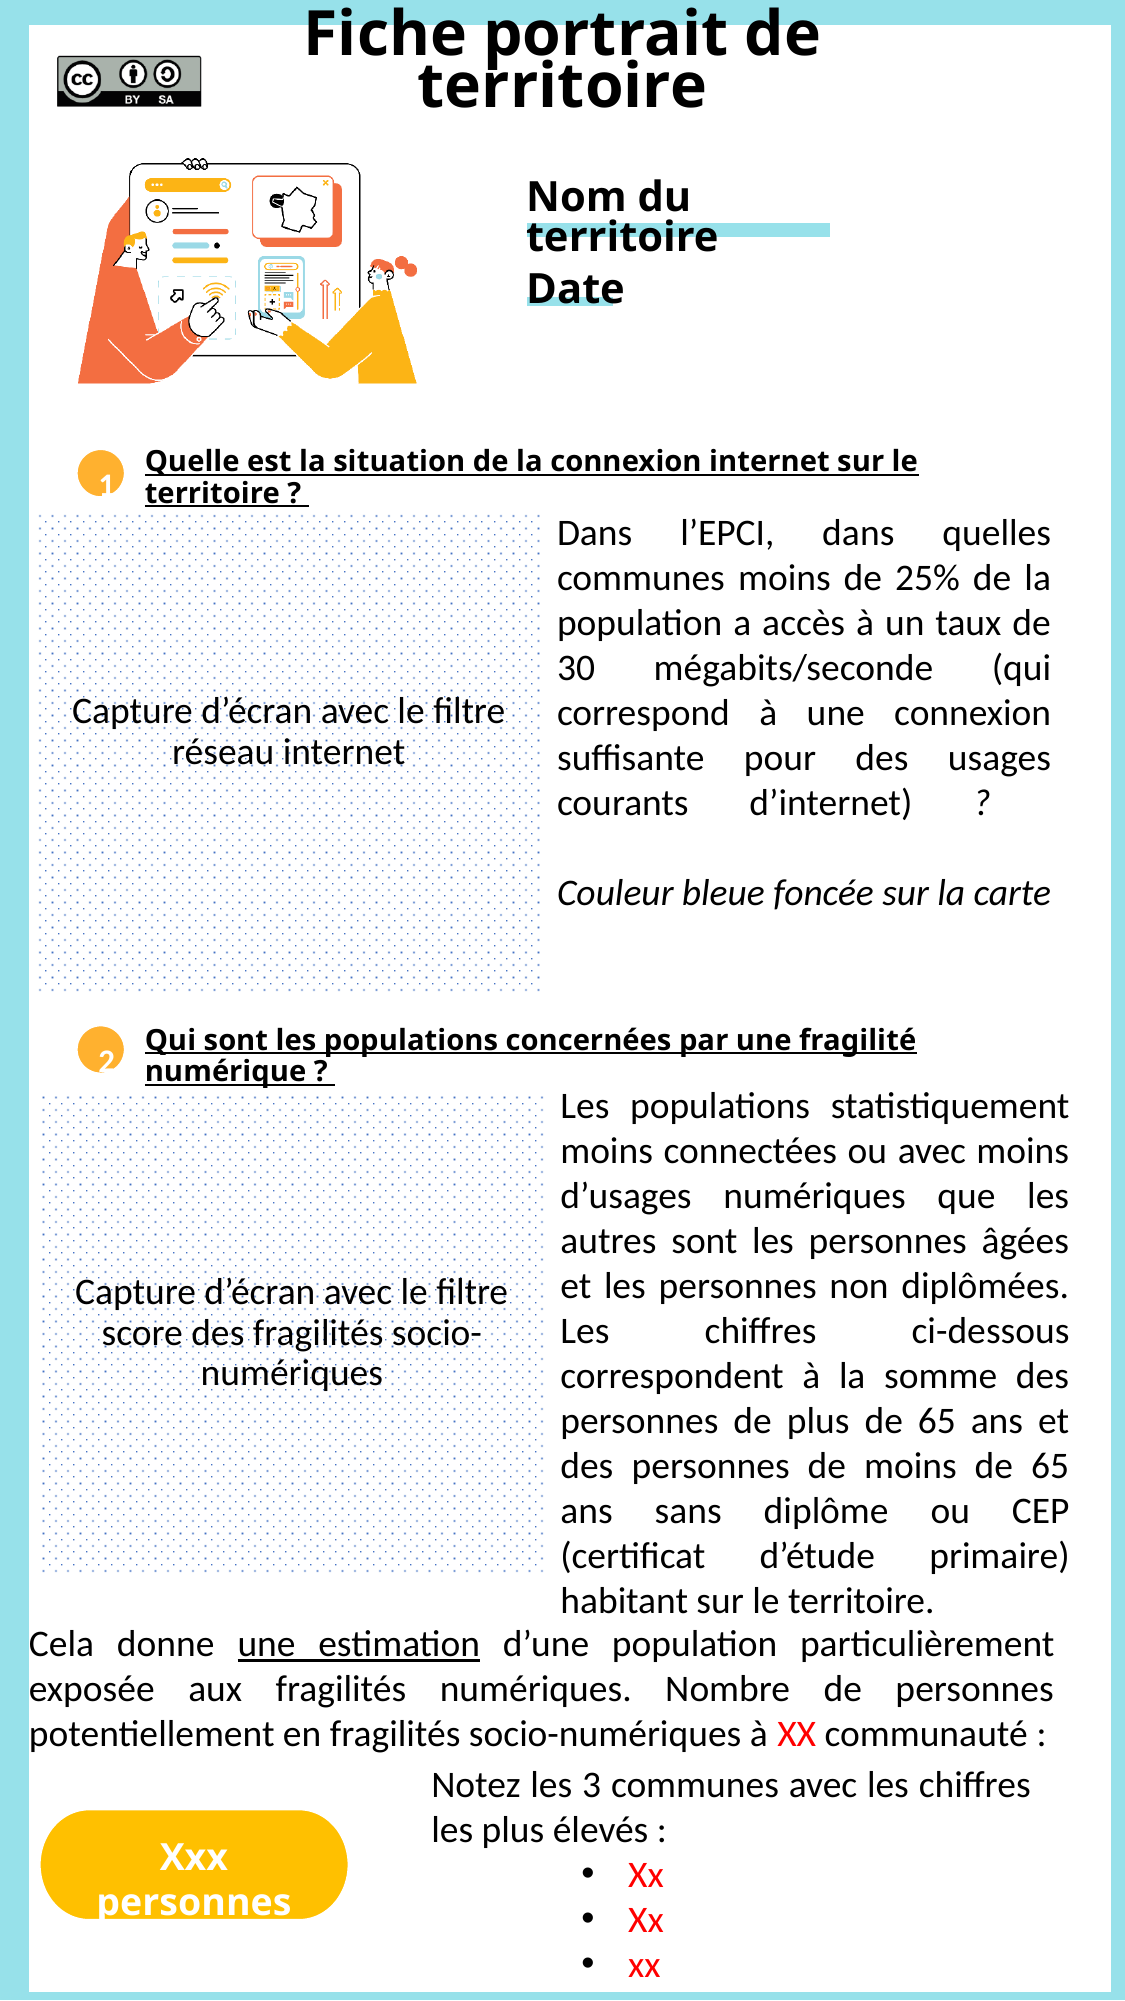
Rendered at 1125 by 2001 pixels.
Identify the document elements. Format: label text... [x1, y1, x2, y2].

text_box Xxx personnes [39, 1808, 350, 1921]
text_box 2 [76, 1024, 126, 1075]
subtitle Capture d’écran avec le filtre réseau internet [35, 511, 543, 995]
text_box Quelle est la situation de la connexion internet sur le territoire ? [136, 422, 1005, 534]
text_box Date [517, 244, 900, 335]
picture [35, 29, 222, 133]
text_box Fiche portrait de territoire [217, 3, 909, 126]
text_box Capture d’écran avec le filtre score des fragilités socio-numériques [38, 1092, 545, 1576]
text_box Qui sont les populations concernées par une fragilité numérique ? [136, 1000, 1005, 1092]
text_box Nom du territoire [517, 174, 900, 244]
picture [76, 158, 417, 384]
text_box 1 [76, 448, 126, 498]
text_box Notez les 3 communes avec les chiffres les plus élevés : Xx Xx xx [416, 1753, 1067, 2000]
text_box Les populations statistiquement moins connectées ou avec moins d’usages numériques que les autres sont les personnes âgées et les personnes non diplômées. Les chiffres ci-dessous correspondent à la somme des personnes de plus de 65 ans et des personnes de moins de 65 ans sans diplôme ou CEP (certificat d’étude primaire) habitant sur le territoire. [545, 1073, 1091, 1635]
text_box Cela donne une estimation d’une population particulièrement exposée aux fragilités numériques. Nombre de personnes potentiellement en fragilités socio-numériques à XX communauté : [14, 1612, 1085, 1807]
text_box Dans l’EPCI, dans quelles communes moins de 25% de la population a accès à un taux de 30 mégabits/seconde (qui correspond à une connexion suffisante pour des usages courants d’internet) ? Couleur bleue foncée sur la carte [542, 500, 1086, 971]
